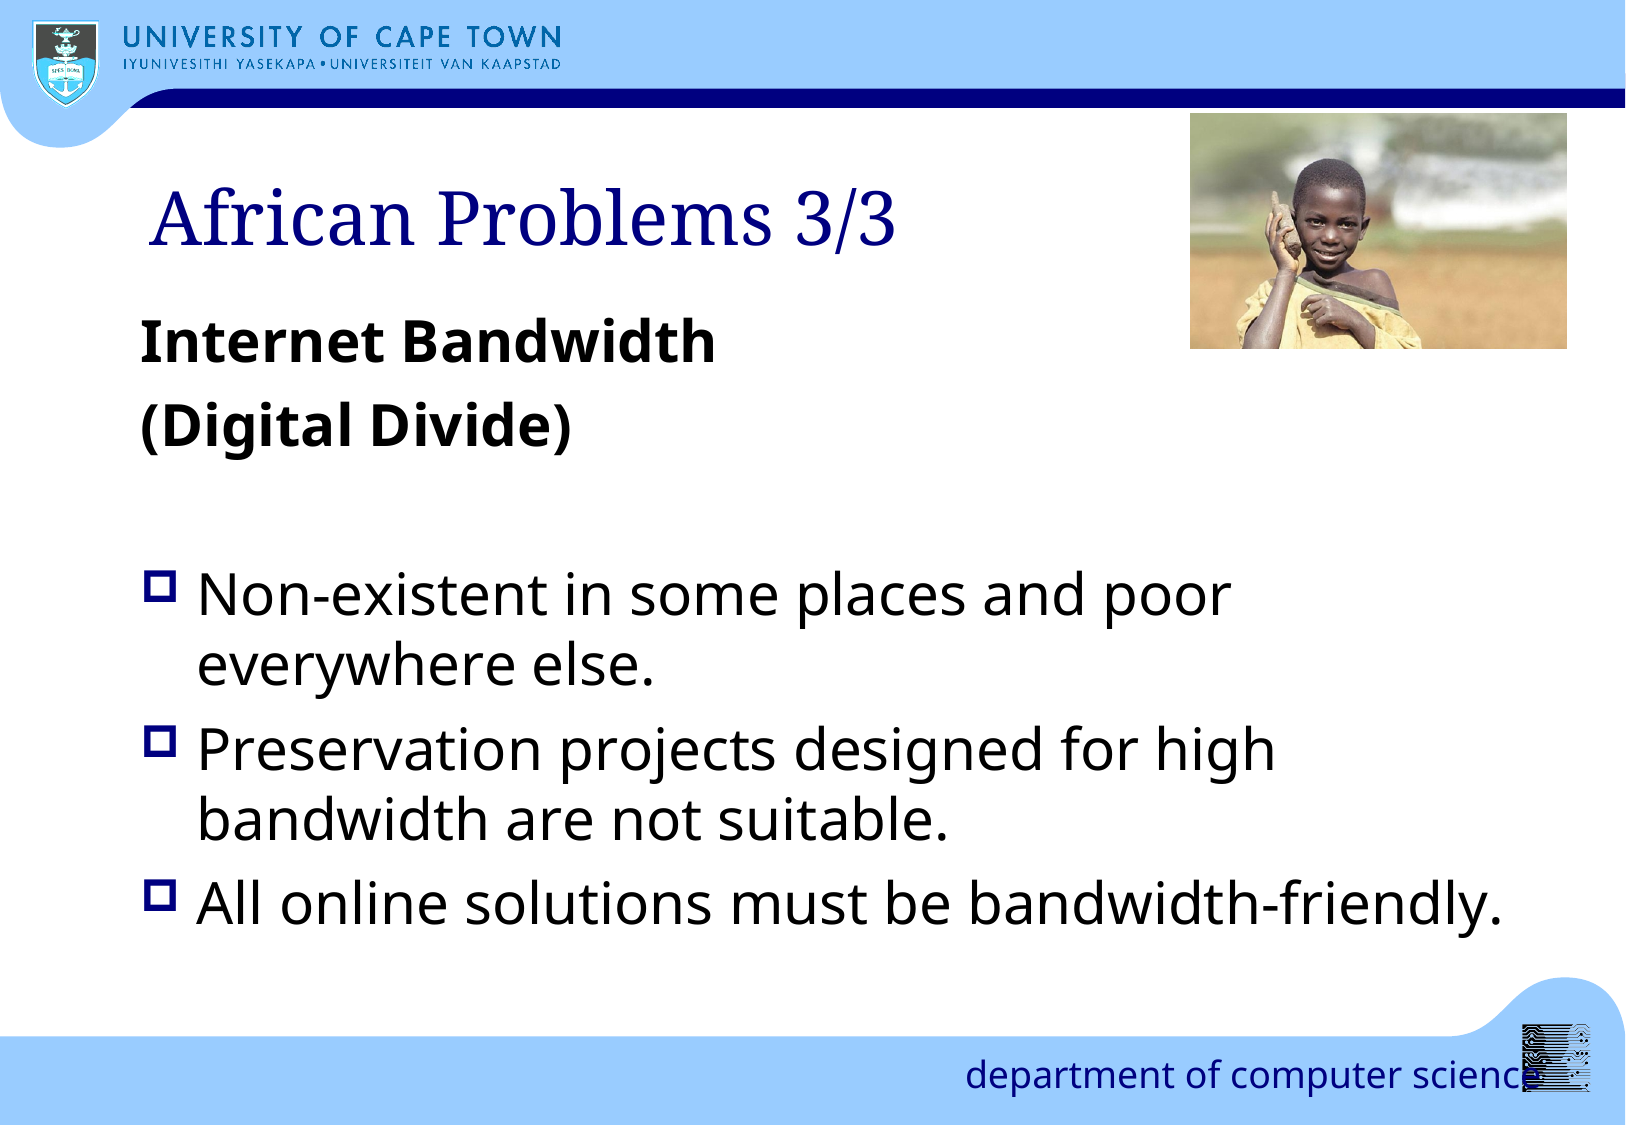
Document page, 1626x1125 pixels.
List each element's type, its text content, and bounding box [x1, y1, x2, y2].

title African Problems 3/3 [134, 140, 1190, 268]
picture [120, 23, 563, 71]
picture [1522, 1024, 1591, 1092]
picture [1526, 1070, 1536, 1076]
list Internet Bandwidth (Digital Divide) Non-existent in some places and poor everywhere else. Preservation projects designed for high bandwidth are not suitable. All online solutions must be bandwidth-friendly. [125, 296, 1570, 1014]
title African Problems 3/3 [1567, 140, 1571, 268]
picture [1190, 113, 1567, 349]
